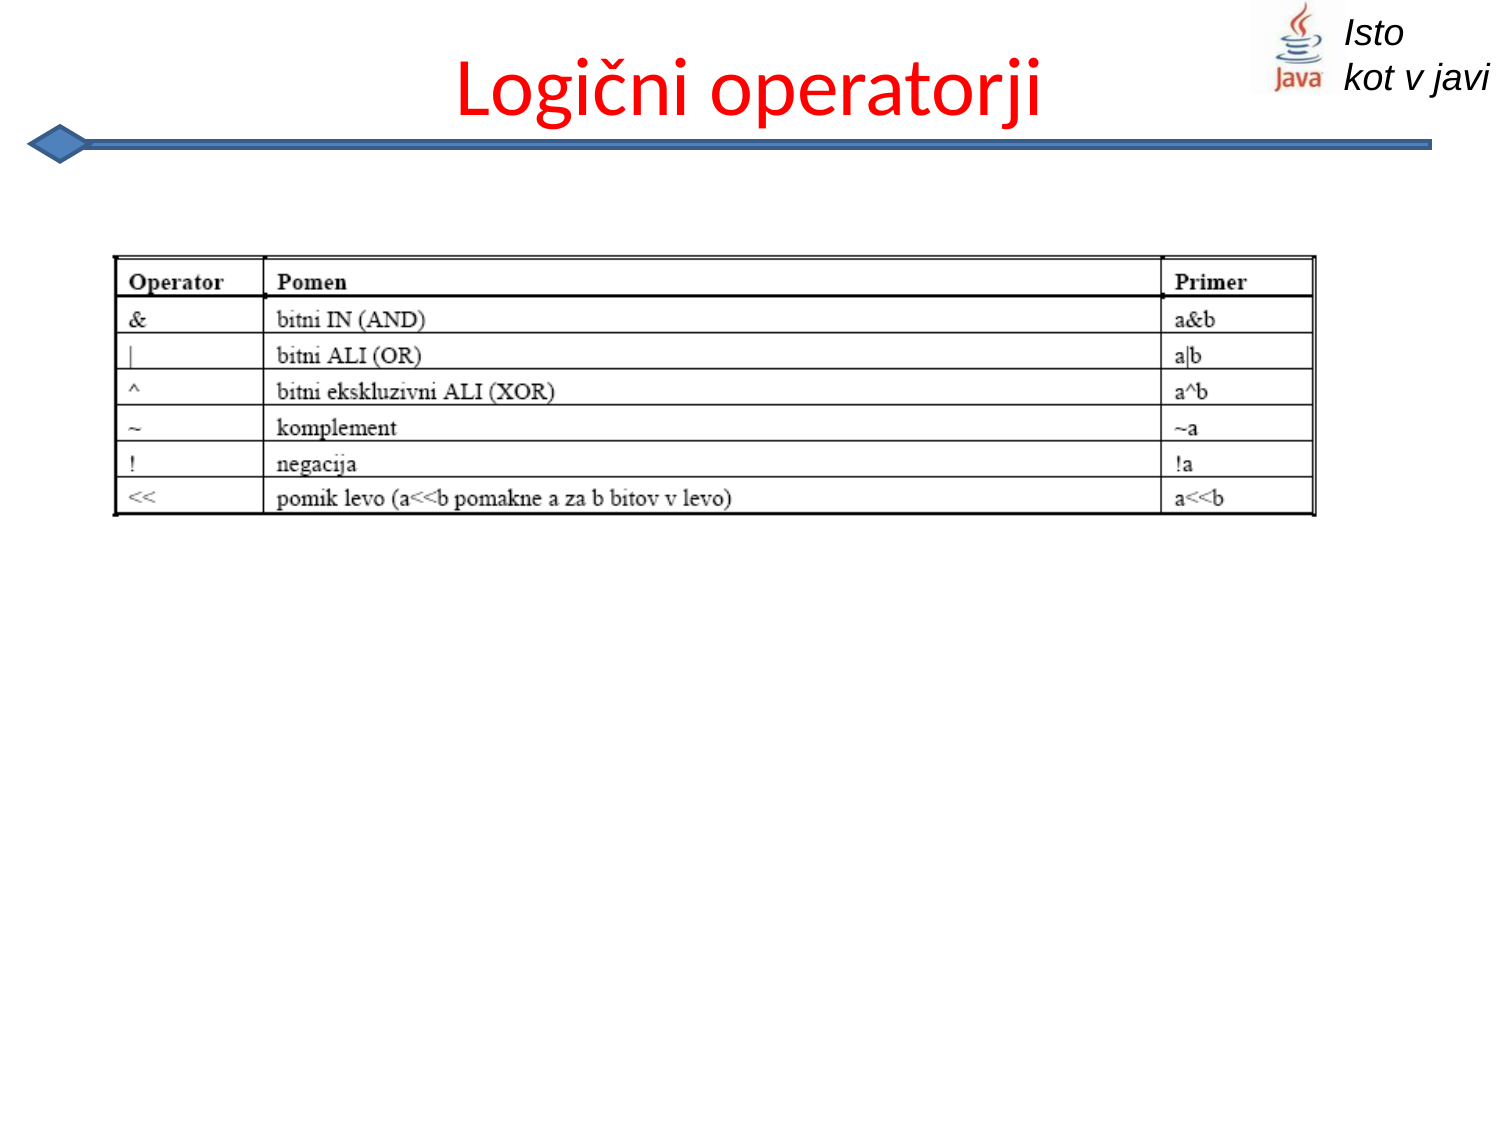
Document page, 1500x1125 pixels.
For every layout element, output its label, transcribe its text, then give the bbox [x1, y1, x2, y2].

text_box Isto kot v javi [1329, 0, 1500, 106]
title Logični operatorji [75, 23, 1426, 141]
picture [105, 246, 1331, 528]
picture [1251, 0, 1329, 94]
